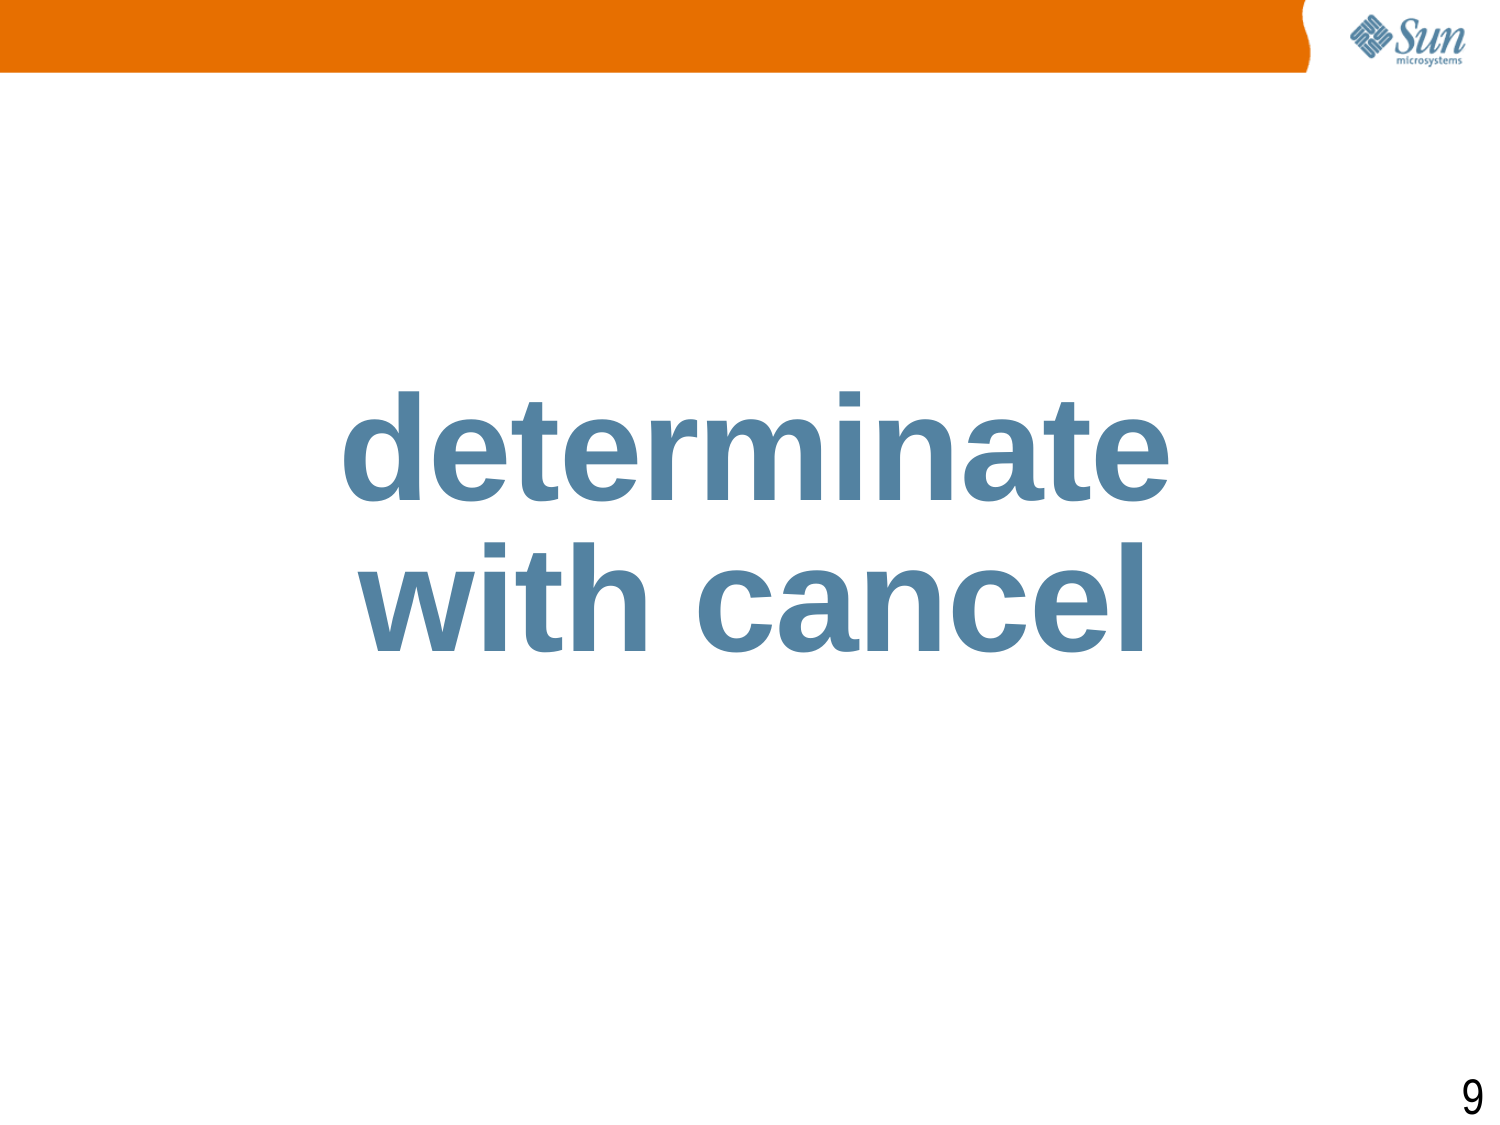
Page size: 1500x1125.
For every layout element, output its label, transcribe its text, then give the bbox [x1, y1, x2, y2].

title determinate with cancel [75, 371, 1438, 690]
picture [0, 0, 1500, 75]
